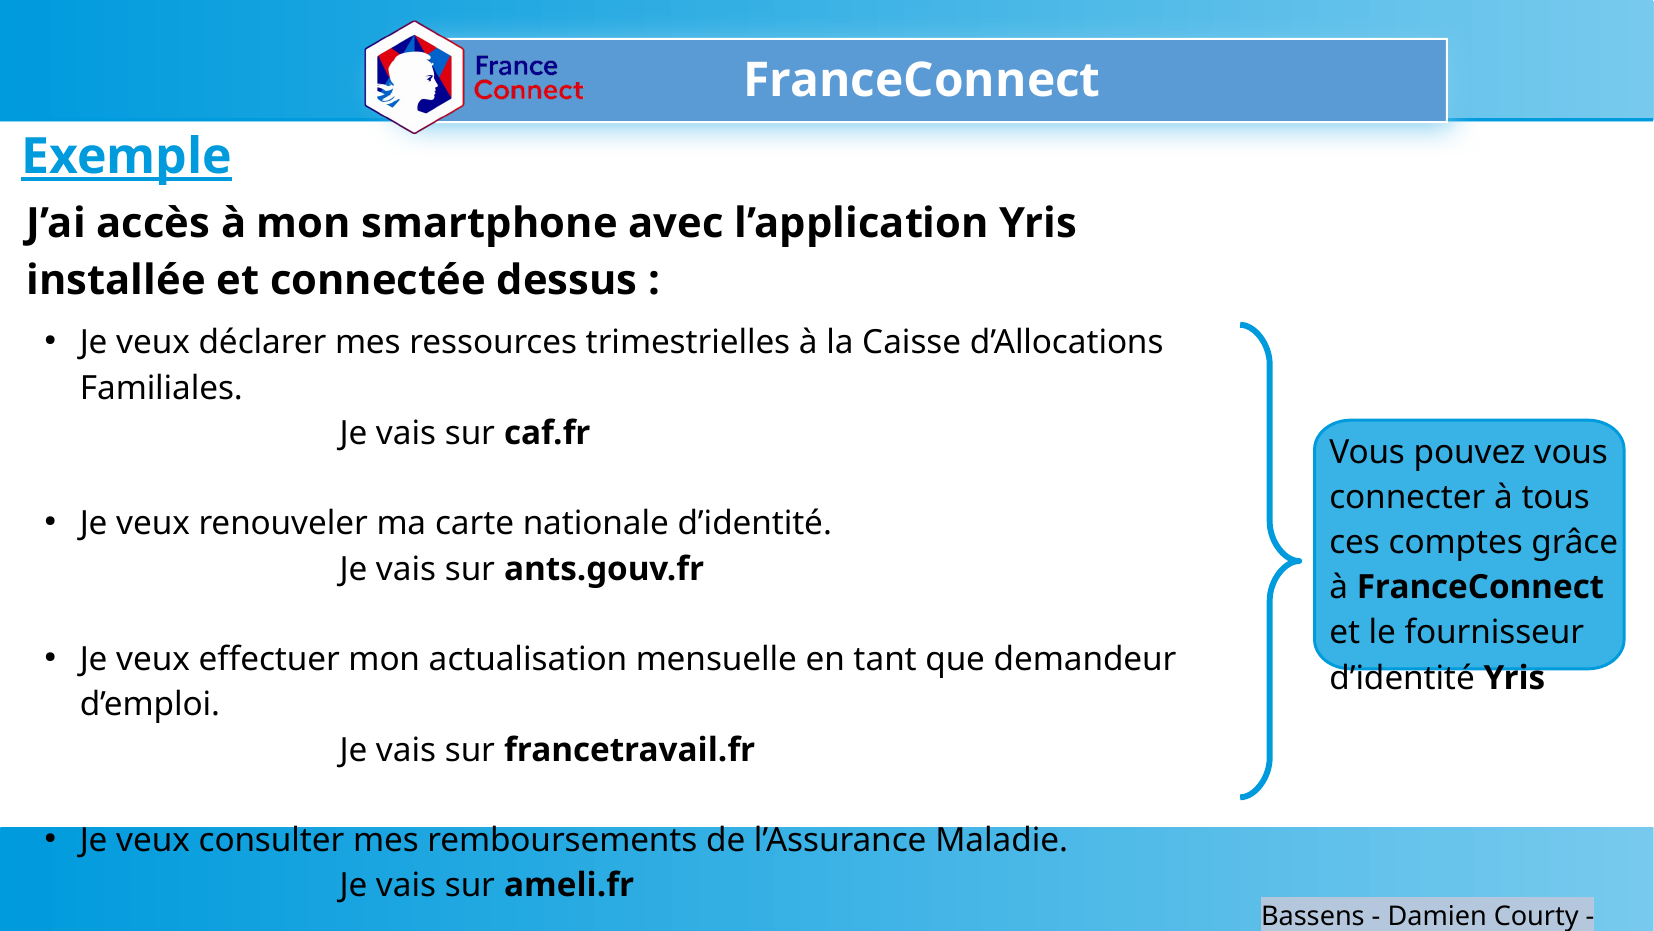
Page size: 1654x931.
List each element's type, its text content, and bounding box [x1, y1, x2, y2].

text_box Je veux déclarer mes ressources trimestrielles à la Caisse d’Allocations Familiales. Je vais sur caf.fr Je veux renouveler ma carte nationale d’identité. Je vais sur ants.gouv.fr Je veux effectuer mon actualisation mensuelle en tant que demandeur d’emploi. Je vais sur francetravail.fr Je veux consulter mes remboursements de l’Assurance Maladie. Je vais sur ameli.fr [29, 311, 1241, 833]
text_box Exemple [6, 112, 325, 186]
text_box FranceConnect [586, 38, 1447, 123]
text_box Bassens - Damien Courty - 2024 [1246, 889, 1654, 931]
text_box Vous pouvez vous connecter à tous ces comptes grâce à FranceConnect et le fournisseur d’identité Yris [1314, 420, 1640, 669]
picture [361, 17, 586, 136]
text_box J’ai accès à mon smartphone avec l’application Yris installée et connectée dessus : [11, 185, 1241, 299]
